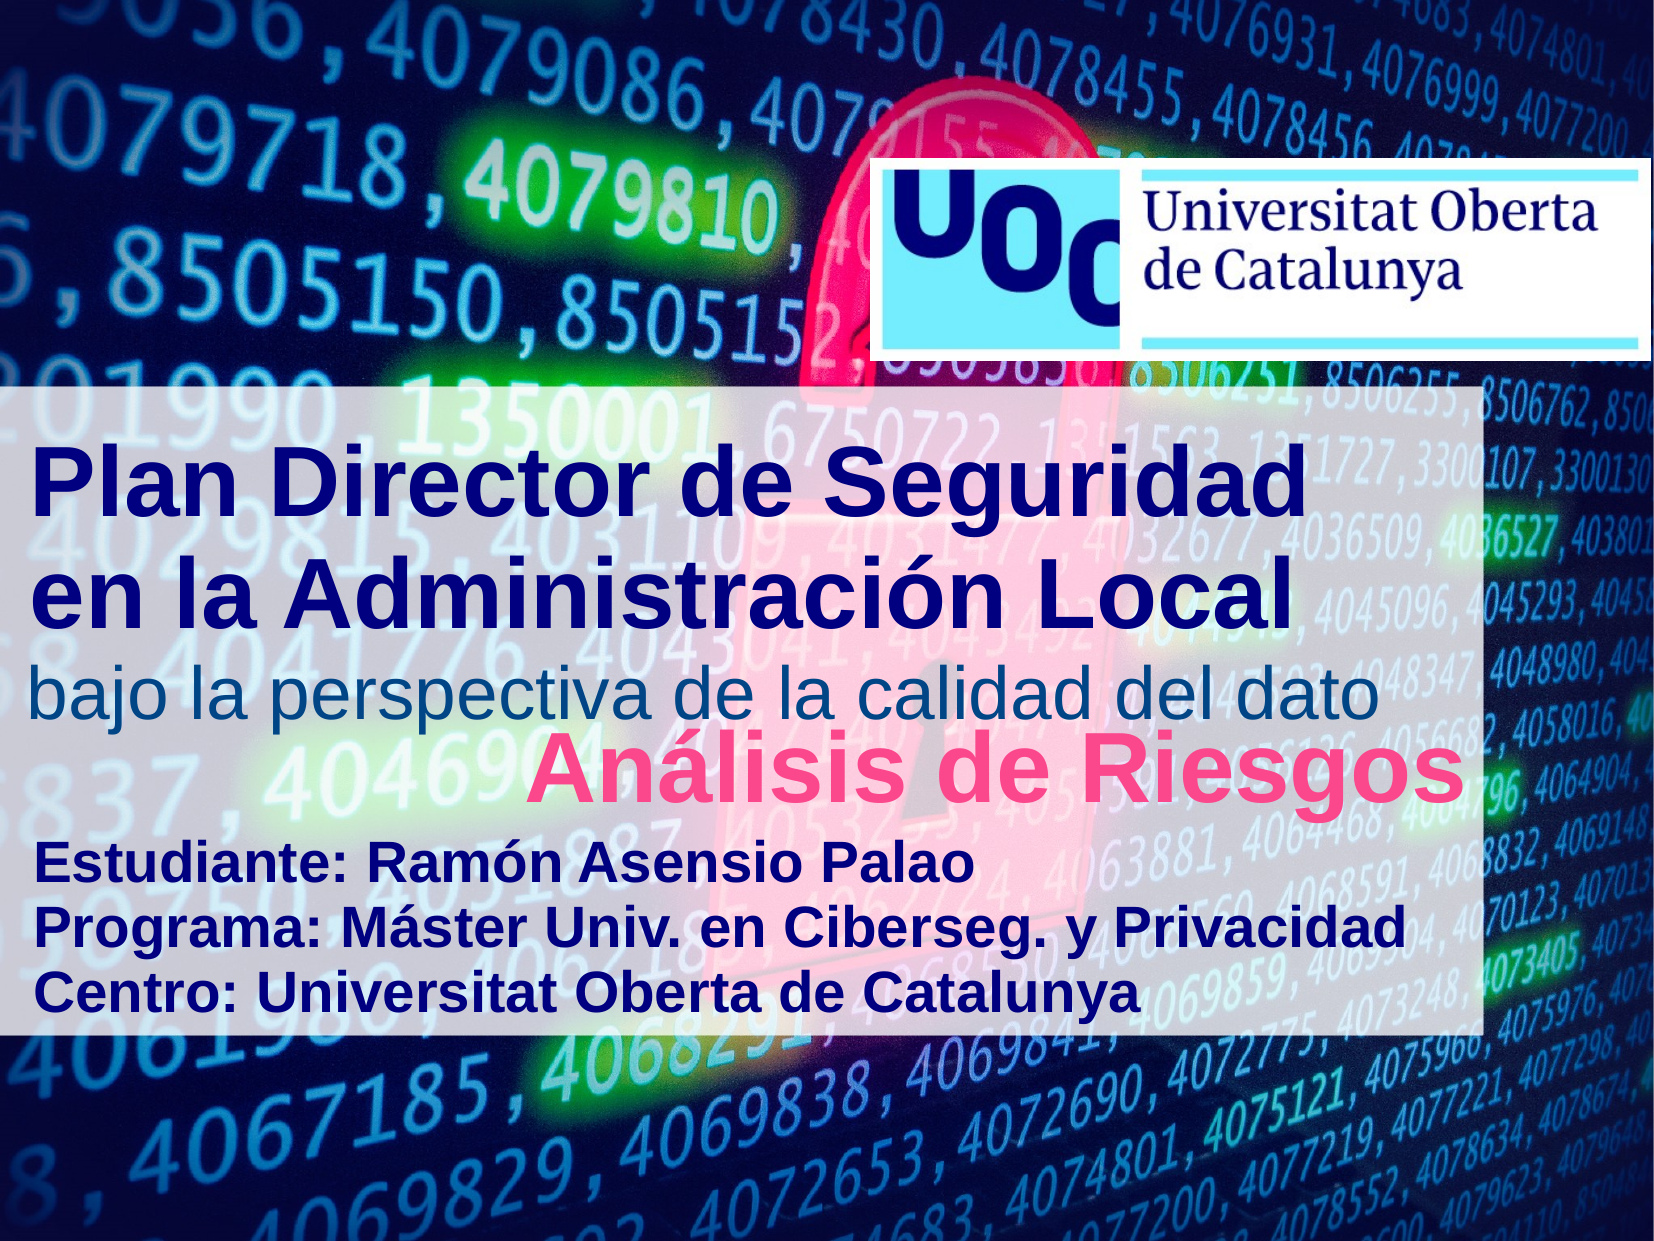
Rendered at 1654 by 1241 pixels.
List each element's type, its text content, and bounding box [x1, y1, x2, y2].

text_box Estudiante: Ramón Asensio Palao Programa: Máster Univ. en Ciberseg. y Privacidad Centro: Universitat Oberta de Catalunya [33, 814, 1489, 1040]
text_box Plan Director de Seguridad en la Administración Local [15, 418, 1351, 657]
picture [1645, 703, 1654, 721]
subtitle bajo la perspectiva de la calidad del dato [26, 581, 1482, 807]
picture [0, 0, 1654, 1241]
text_box Análisis de Riesgos [510, 705, 1501, 850]
